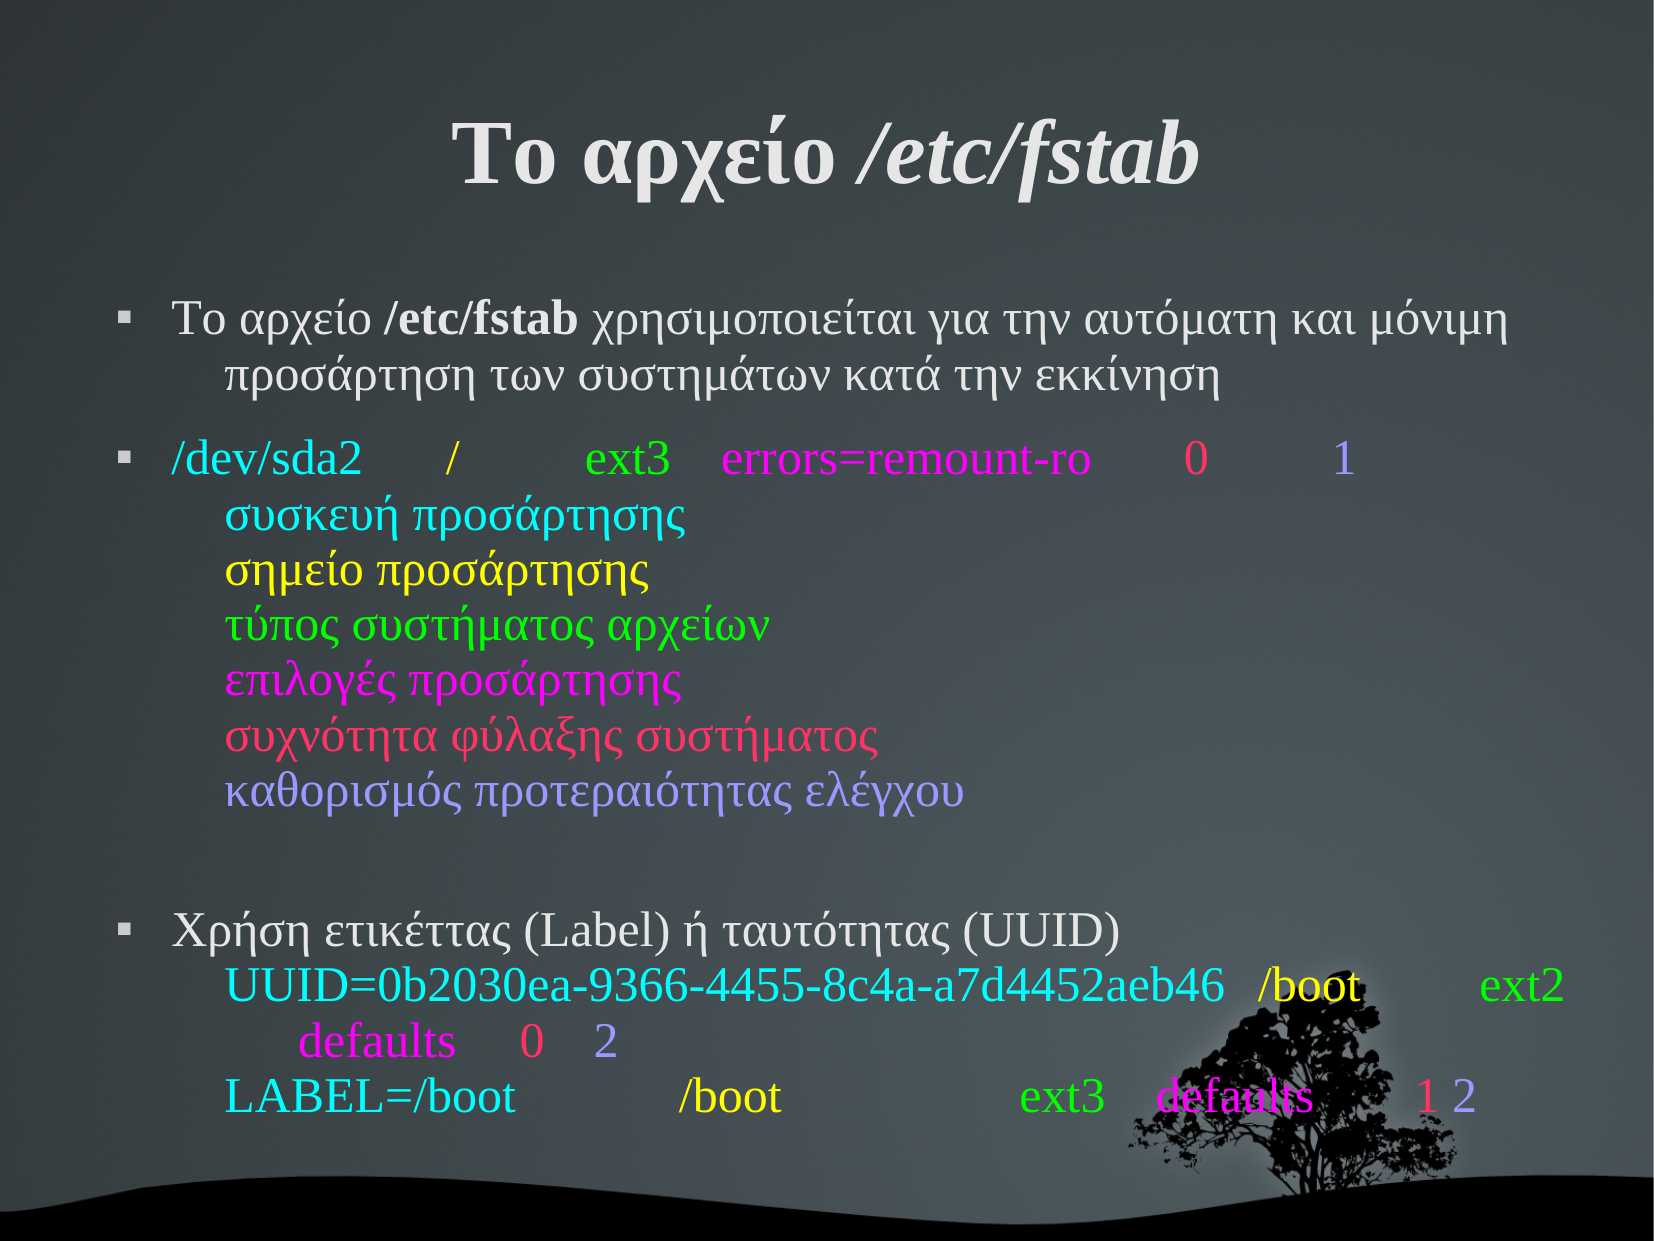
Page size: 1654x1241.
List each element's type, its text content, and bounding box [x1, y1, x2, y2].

list Το αρχείο /etc/fstab χρησιμοποιείται για την αυτόματη και μόνιμη προσάρτηση των συστημάτων κατά την εκκίνηση /dev/sda2 / ext3 errors=remount-ro 0 1 συσκευή προσάρτησης σημείο προσάρτησης τύπος συστήματος αρχείων επιλογές προσάρτησης συχνότητα φύλαξης συστήματος καθορισμός προτεραιότητας ελέγχου Χρήση ετικέττας (Label) ή ταυτότητας (UUID) UUID=0b2030ea-9366-4455-8c4a-a7d4452aeb46 /boot ext2 defaults 0 2 LABEL=/boot /boot ext3 defaults 1 2 [82, 290, 1571, 1201]
picture [0, 0, 1654, 1241]
title Το αρχείο /etc/fstab [82, 49, 1571, 257]
